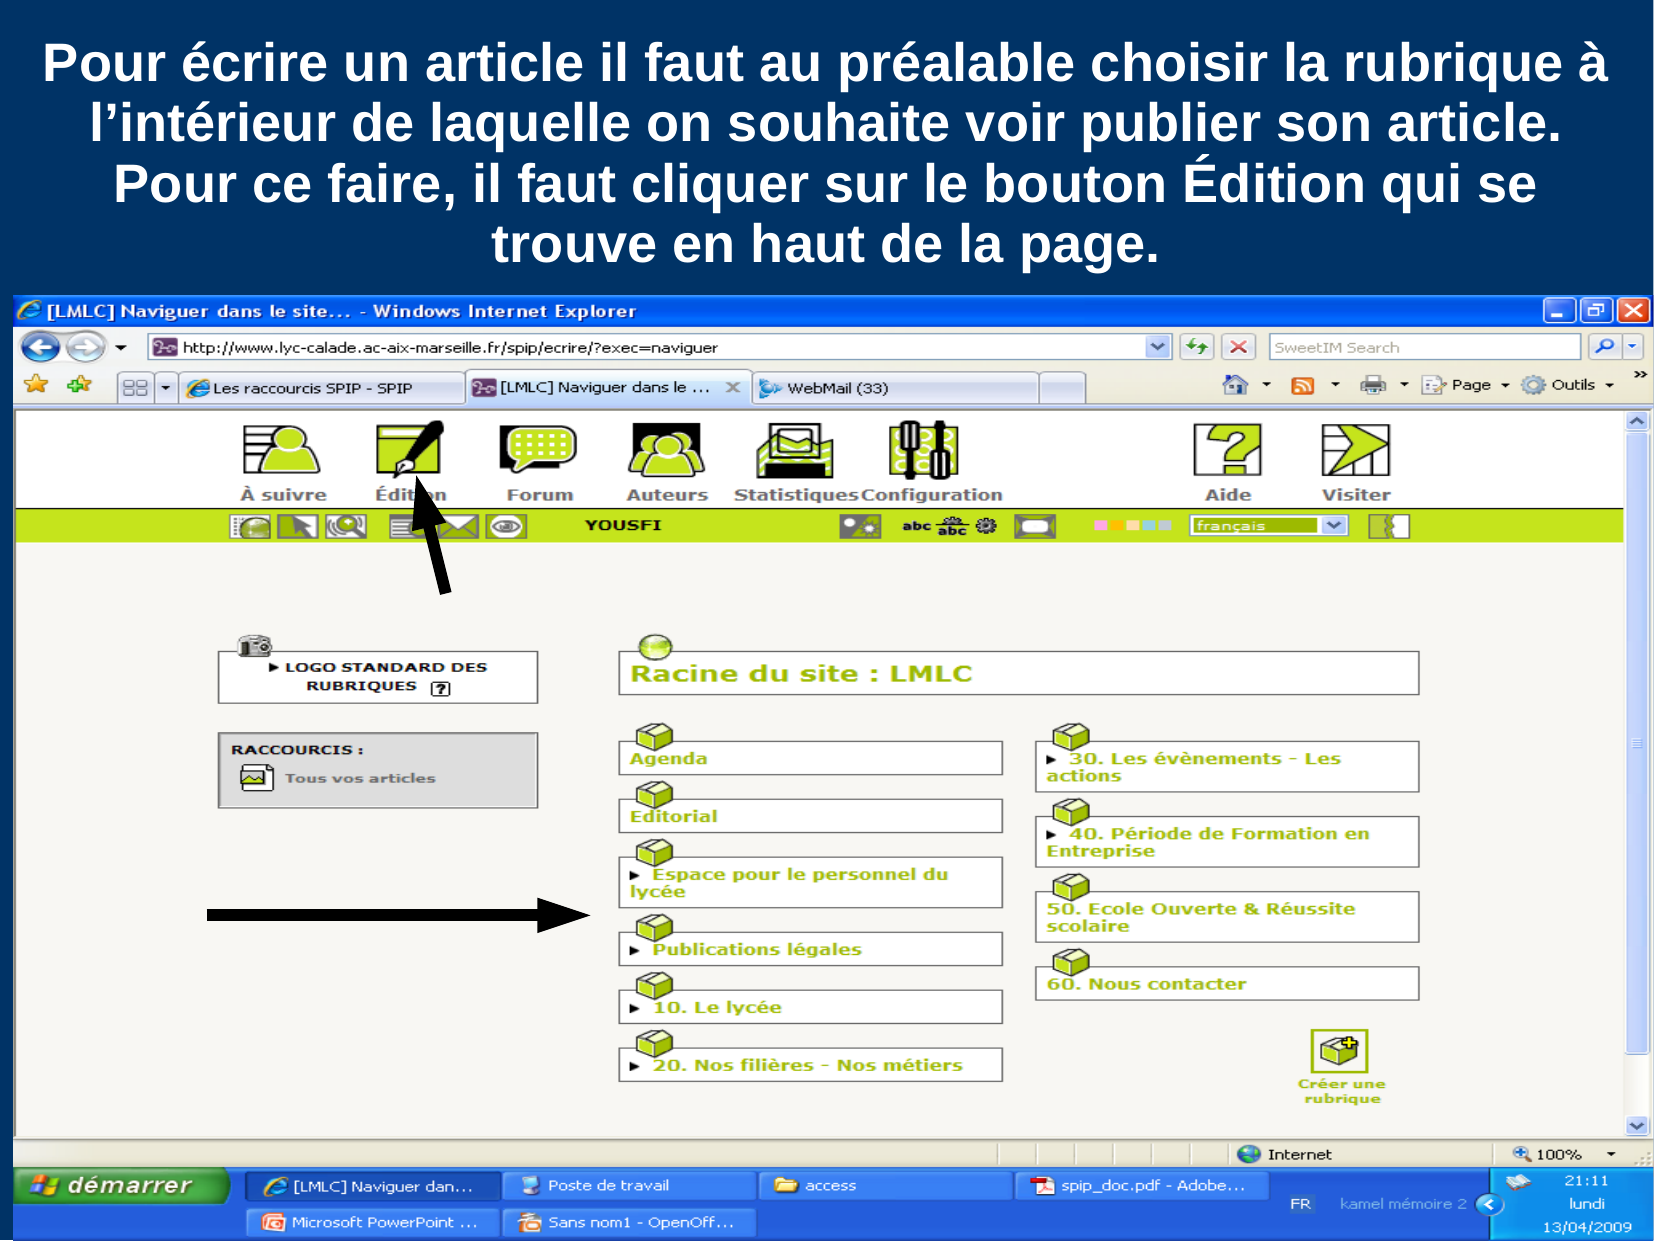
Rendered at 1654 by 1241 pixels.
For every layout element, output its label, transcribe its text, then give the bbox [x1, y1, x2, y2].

title Pour écrire un article il faut au préalable choisir la rubrique à l’intérieur de laquelle on souhaite voir publier son article. Pour ce faire, il faut cliquer sur le bouton Édition qui se trouve en haut de la page. [29, 28, 1625, 278]
picture [13, 295, 1654, 1241]
